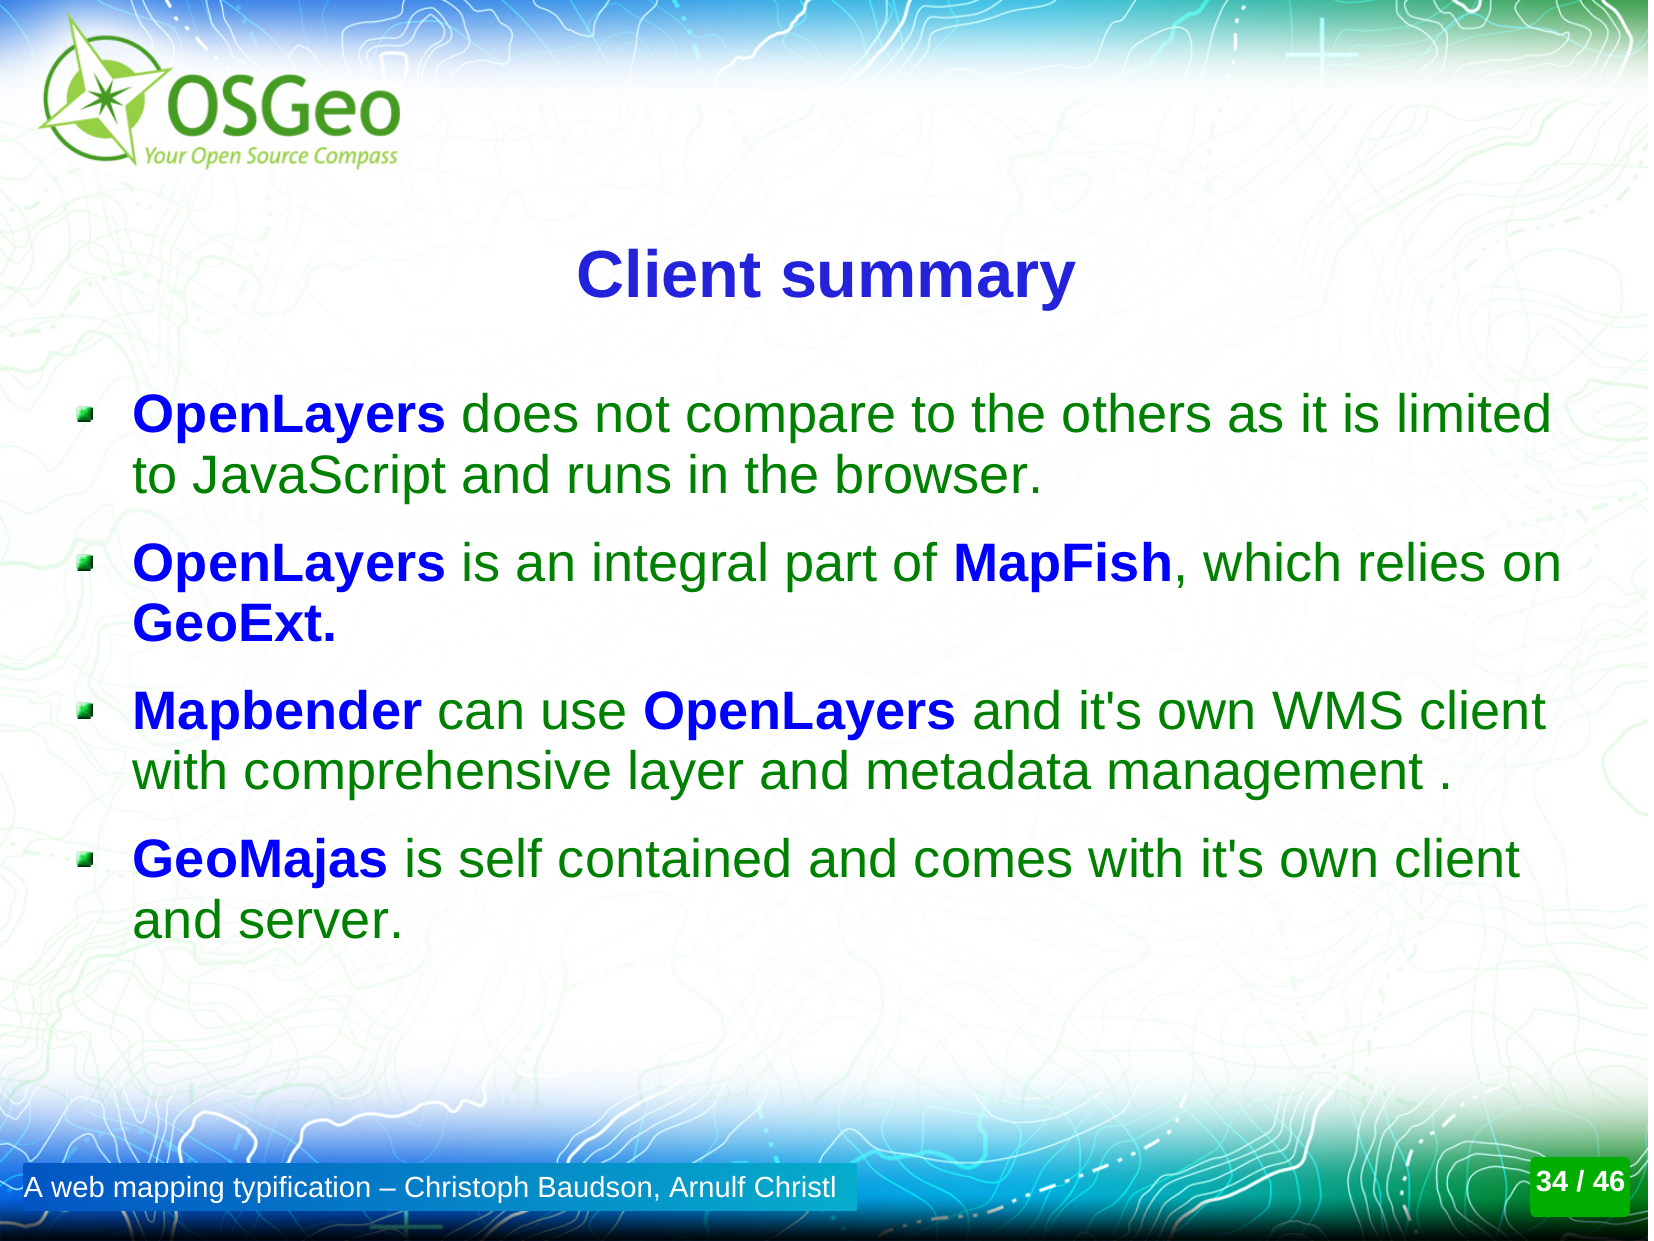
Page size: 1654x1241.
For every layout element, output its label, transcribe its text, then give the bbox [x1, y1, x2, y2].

picture [0, 0, 1648, 1241]
title Client summary [82, 208, 1571, 342]
list OpenLayers does not compare to the others as it is limited to JavaScript and runs in the browser. OpenLayers is an integral part of MapFish, which relies on GeoExt. Mapbender can use OpenLayers and it's own WMS client with comprehensive layer and metadata management . GeoMajas is self contained and comes with it's own client and server. [76, 383, 1565, 1203]
